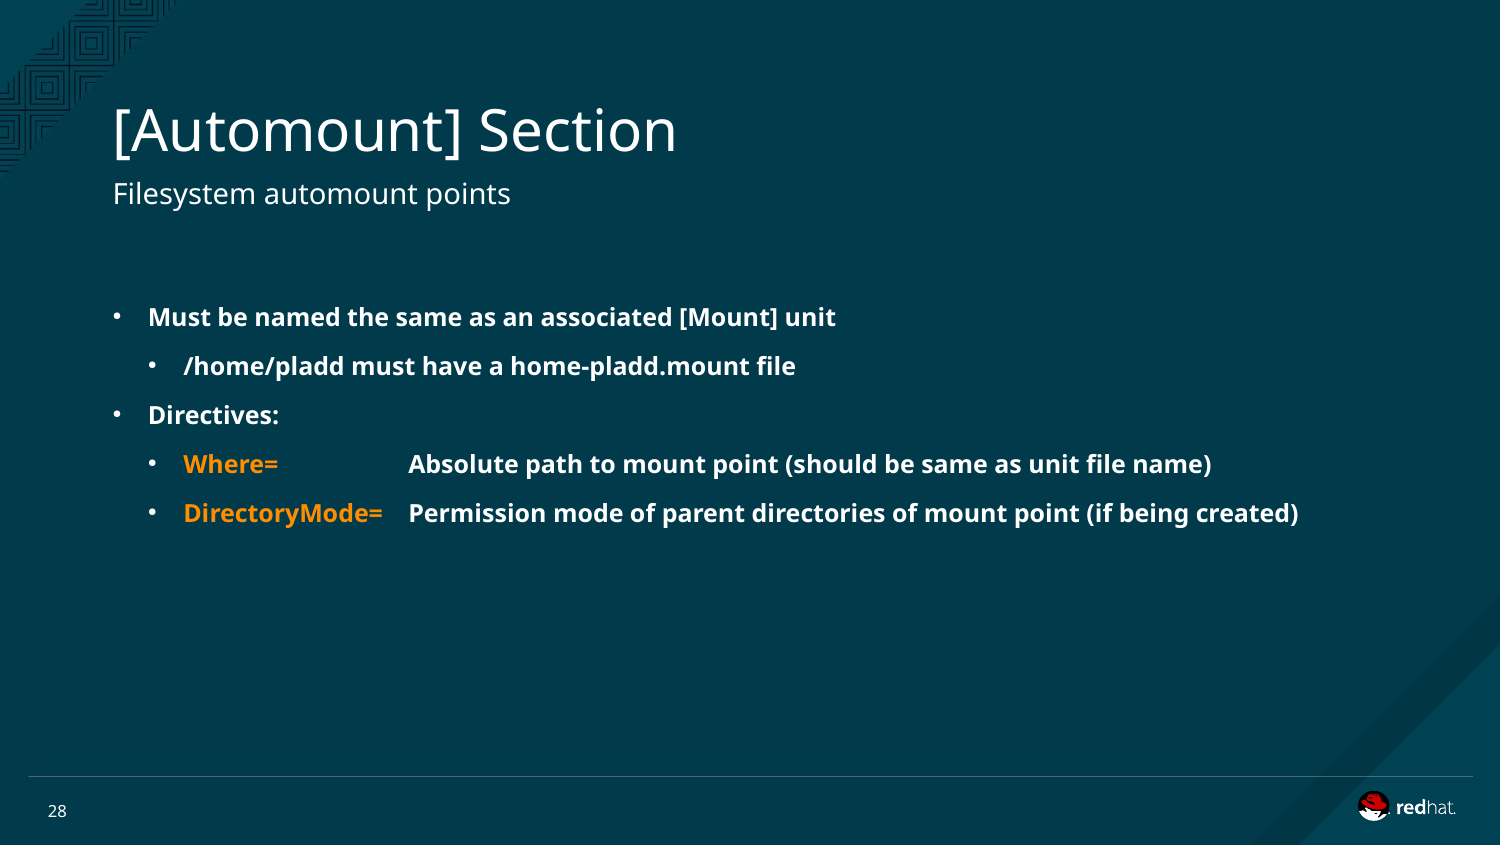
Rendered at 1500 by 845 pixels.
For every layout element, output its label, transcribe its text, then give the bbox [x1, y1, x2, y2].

title [Automount] Section [112, 0, 1388, 169]
picture [99, 38, 103, 49]
subtitle Filesystem automount points [112, 173, 1388, 237]
text_box Must be named the same as an associated [Mount] unit /home/pladd must have a home-pladd.mount file Directives: Where= Absolute path to mount point (should be same as unit file name) DirectoryMode= Permission mode of parent directories of mount point (if being created) [112, 300, 1240, 708]
